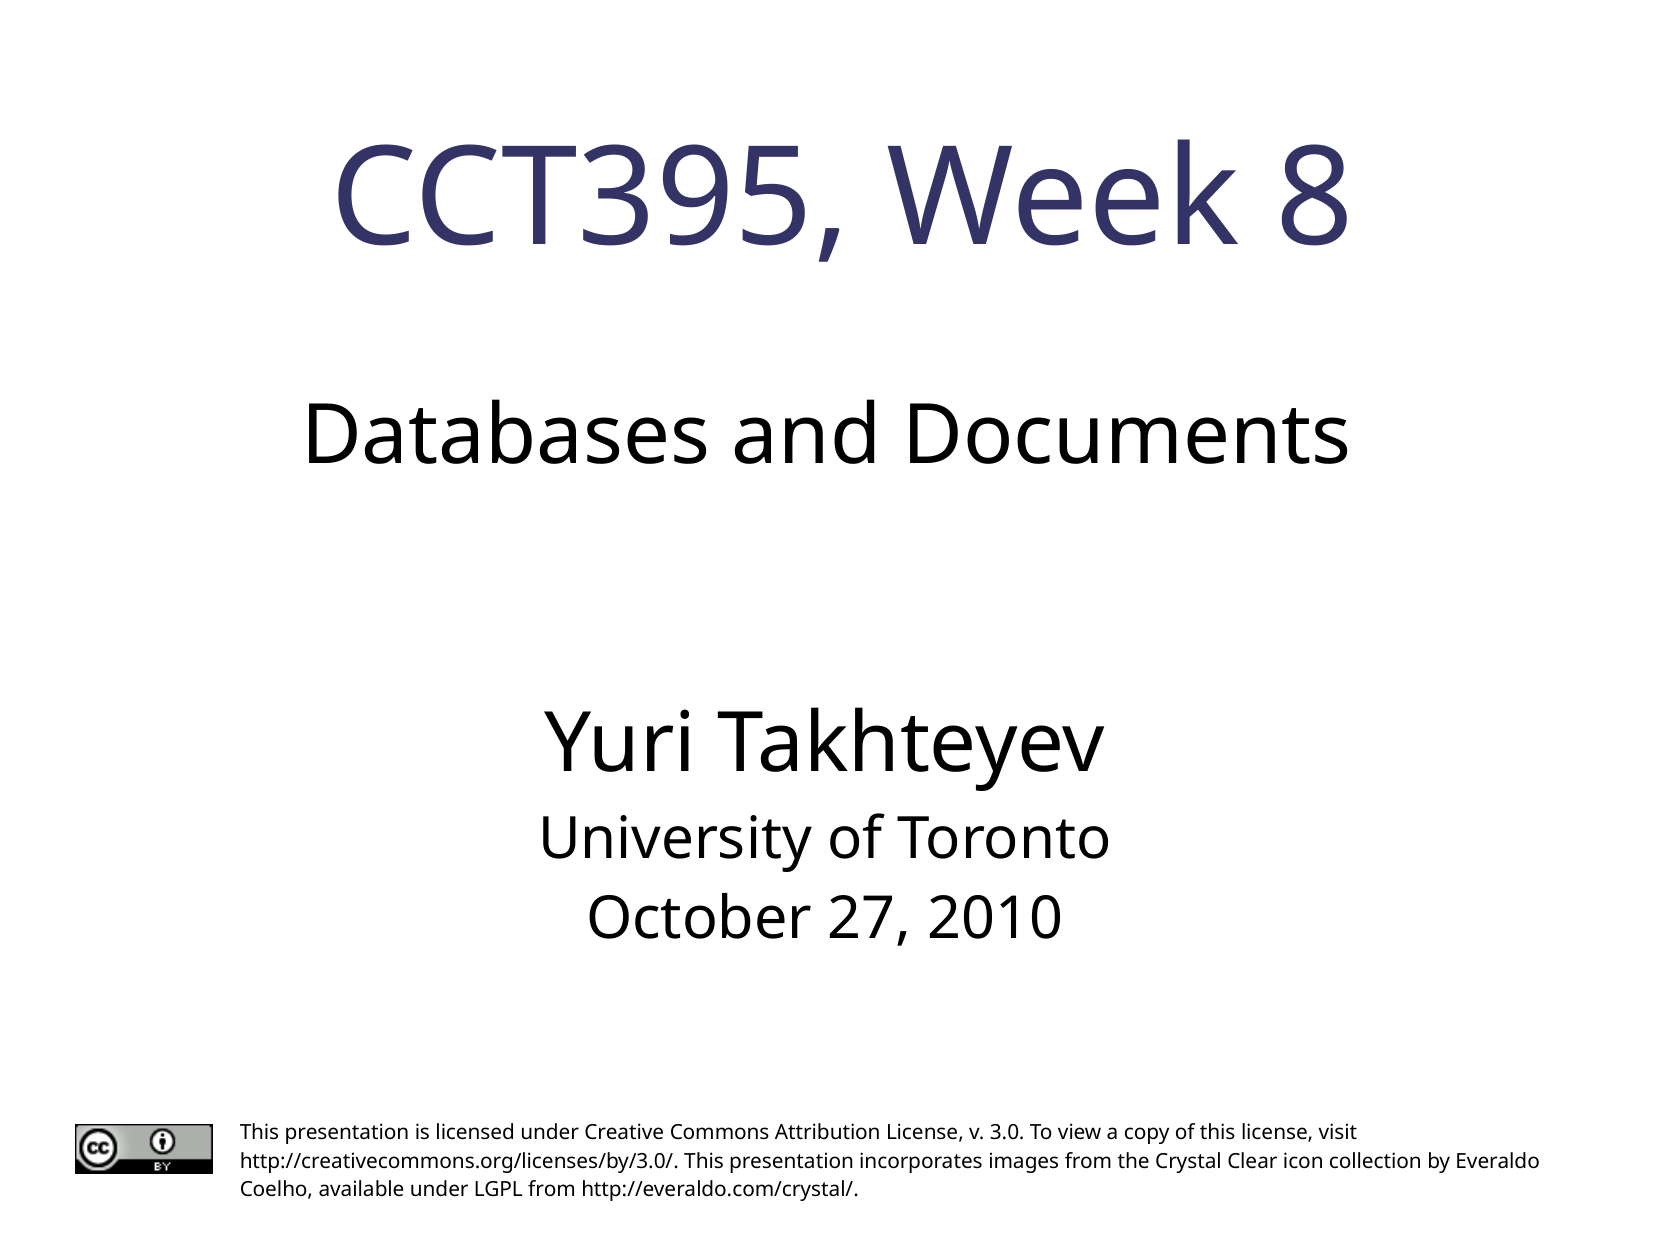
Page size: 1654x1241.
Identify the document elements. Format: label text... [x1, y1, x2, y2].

picture [75, 1124, 213, 1174]
subtitle Databases and Documents [82, 375, 1571, 526]
text_box Yuri Takhteyev University of Toronto October 27, 2010 [150, 675, 1501, 934]
text_box This presentation is licensed under Creative Commons Attribution License, v. 3.0. To view a copy of this license, visit http://creativecommons.org/licenses/by/3.0/. This presentation incorporates images from the Crystal Clear icon collection by Everaldo Coelho, available under LGPL from http://everaldo.com/crystal/. [225, 1110, 1576, 1201]
title CCT395, Week 8 [34, 107, 1651, 275]
